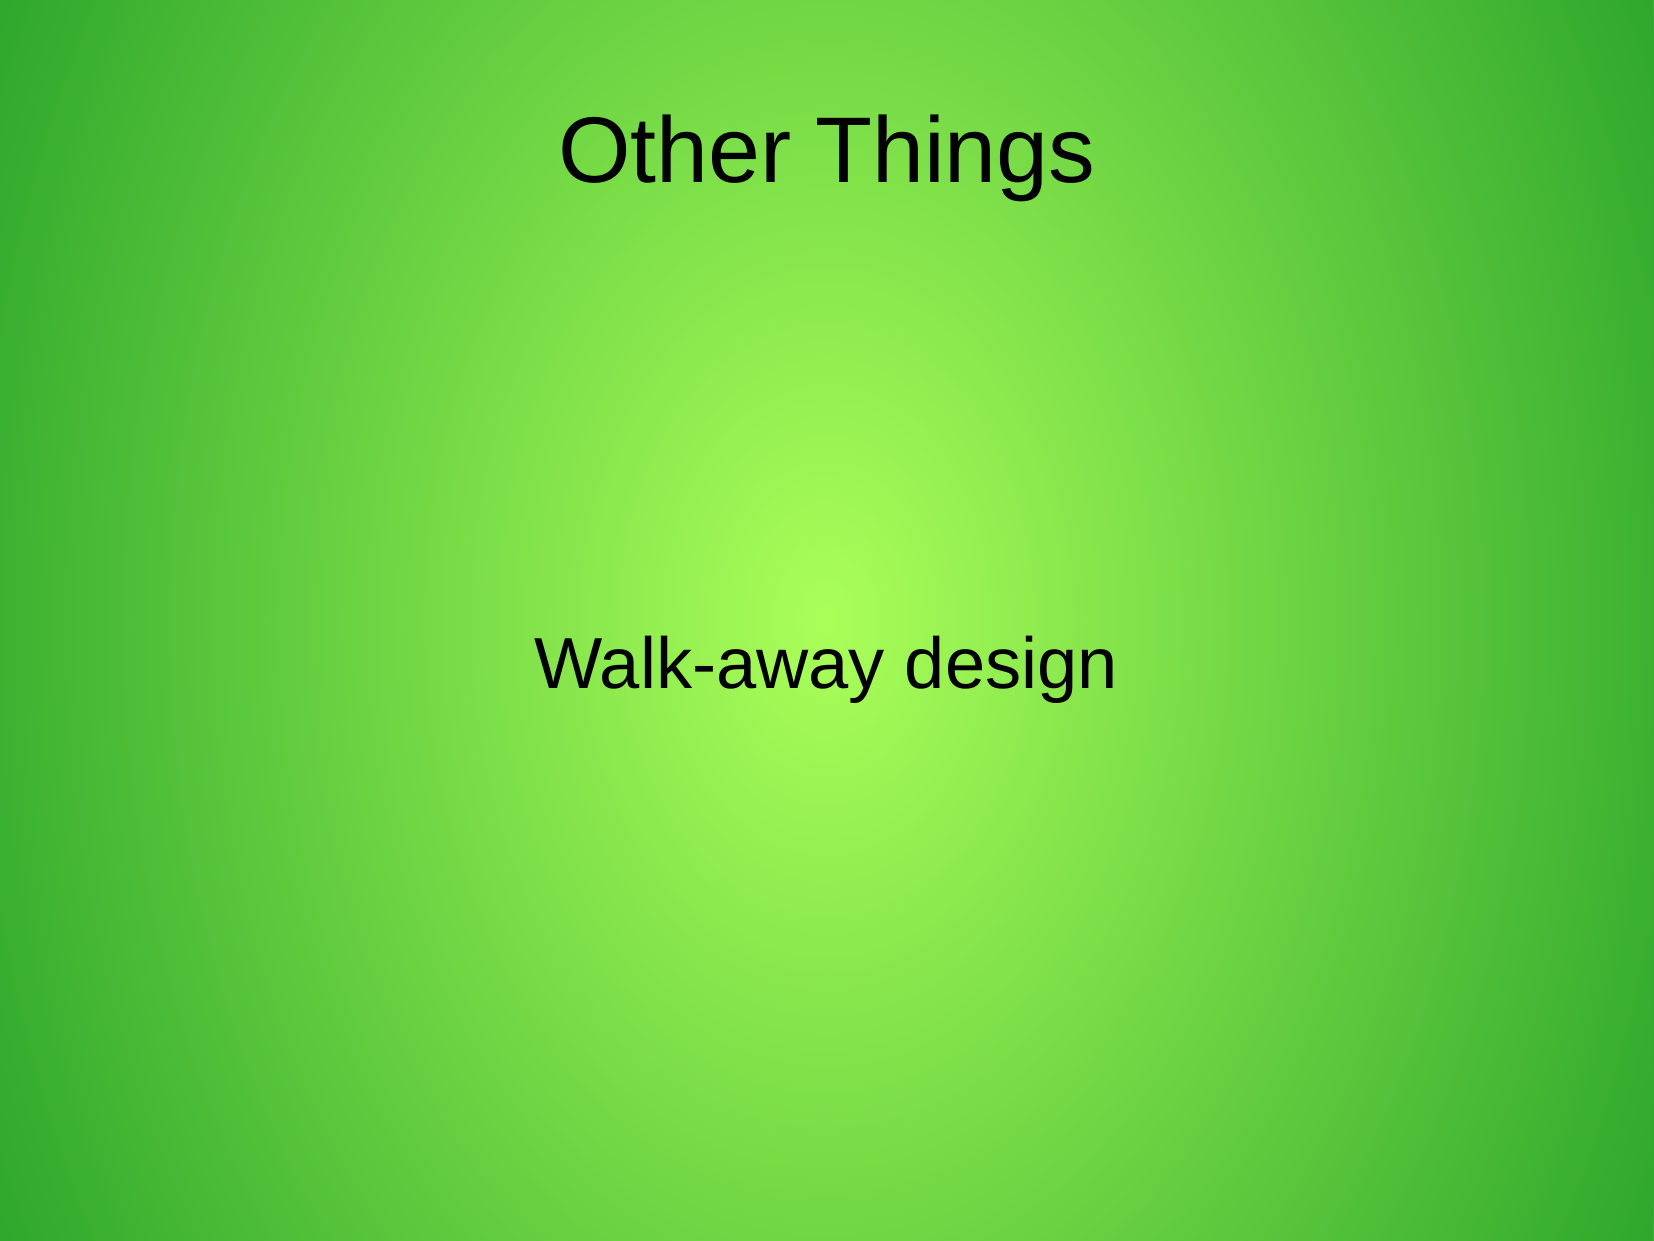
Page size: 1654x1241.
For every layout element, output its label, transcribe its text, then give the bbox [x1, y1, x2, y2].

list Walk-away design [162, 210, 1492, 1118]
title Other Things [82, 47, 1571, 252]
